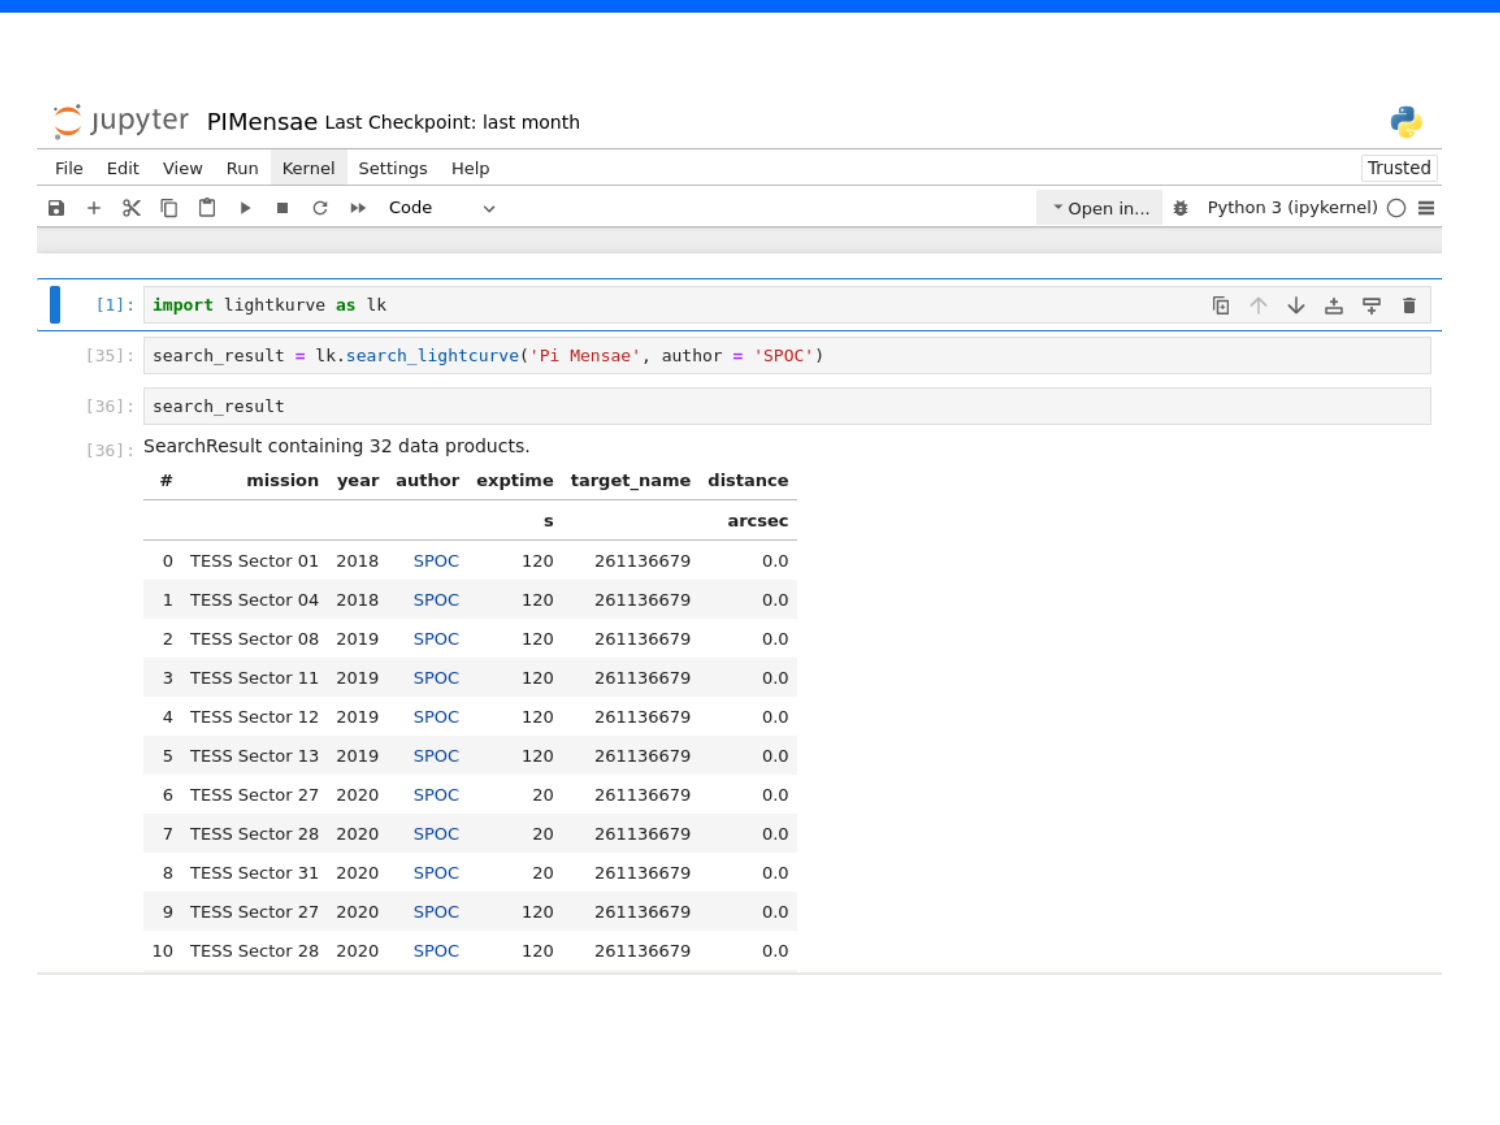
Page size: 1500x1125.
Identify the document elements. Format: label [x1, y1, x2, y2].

picture [37, 95, 1442, 976]
